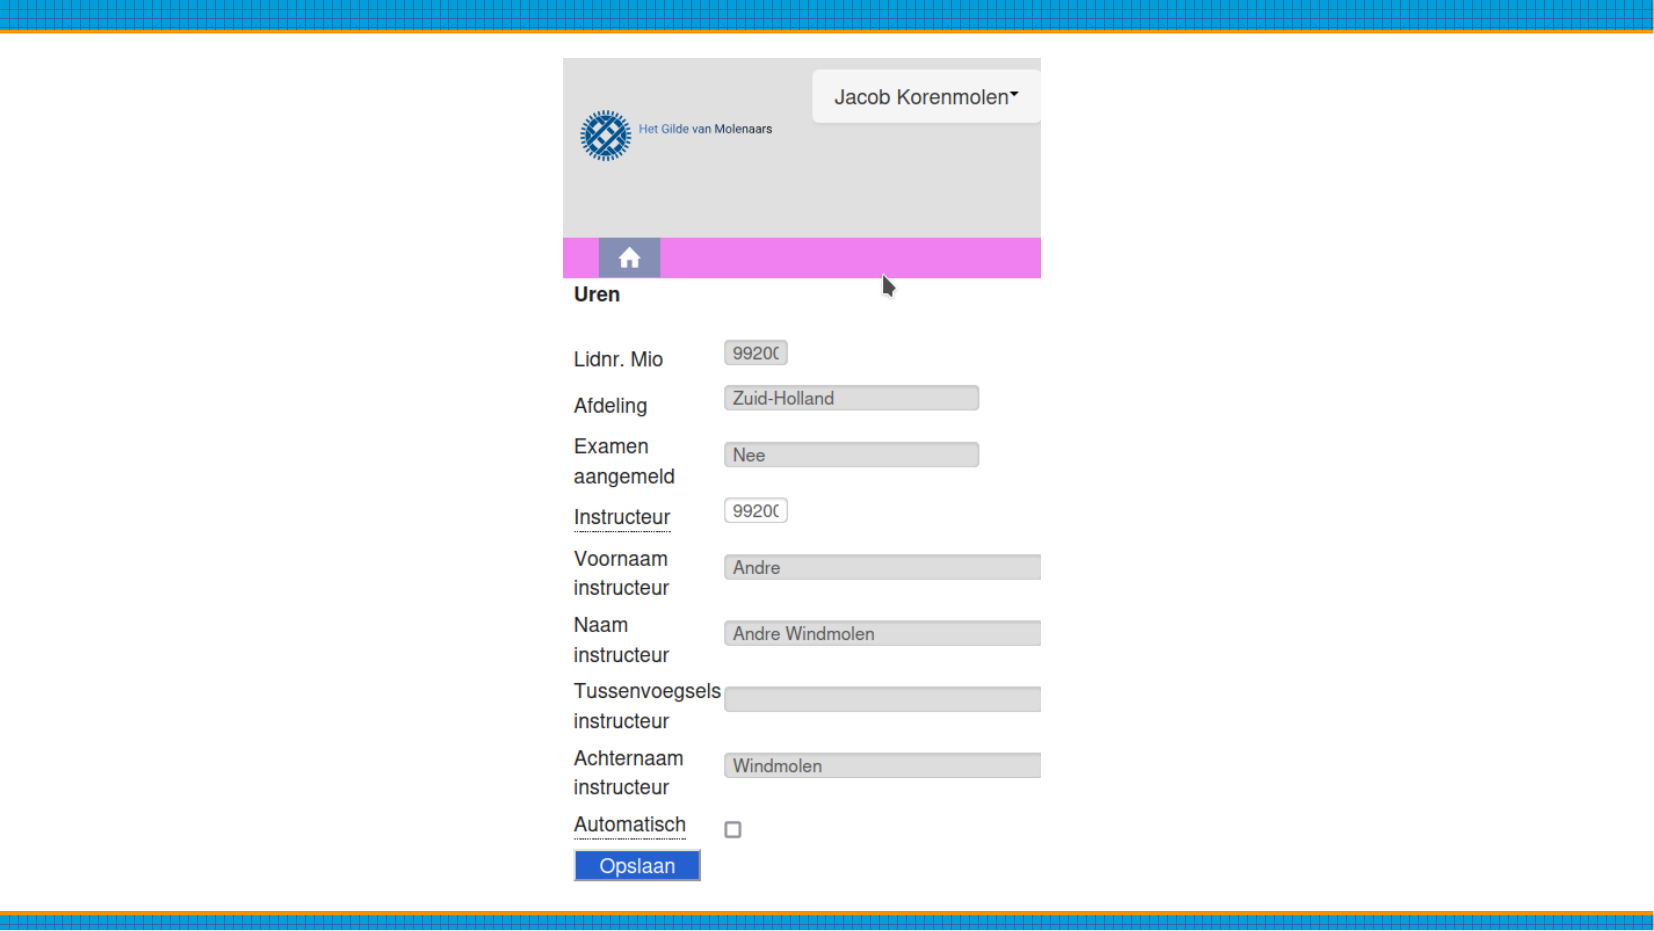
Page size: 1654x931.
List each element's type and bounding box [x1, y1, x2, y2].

picture [563, 58, 1041, 886]
